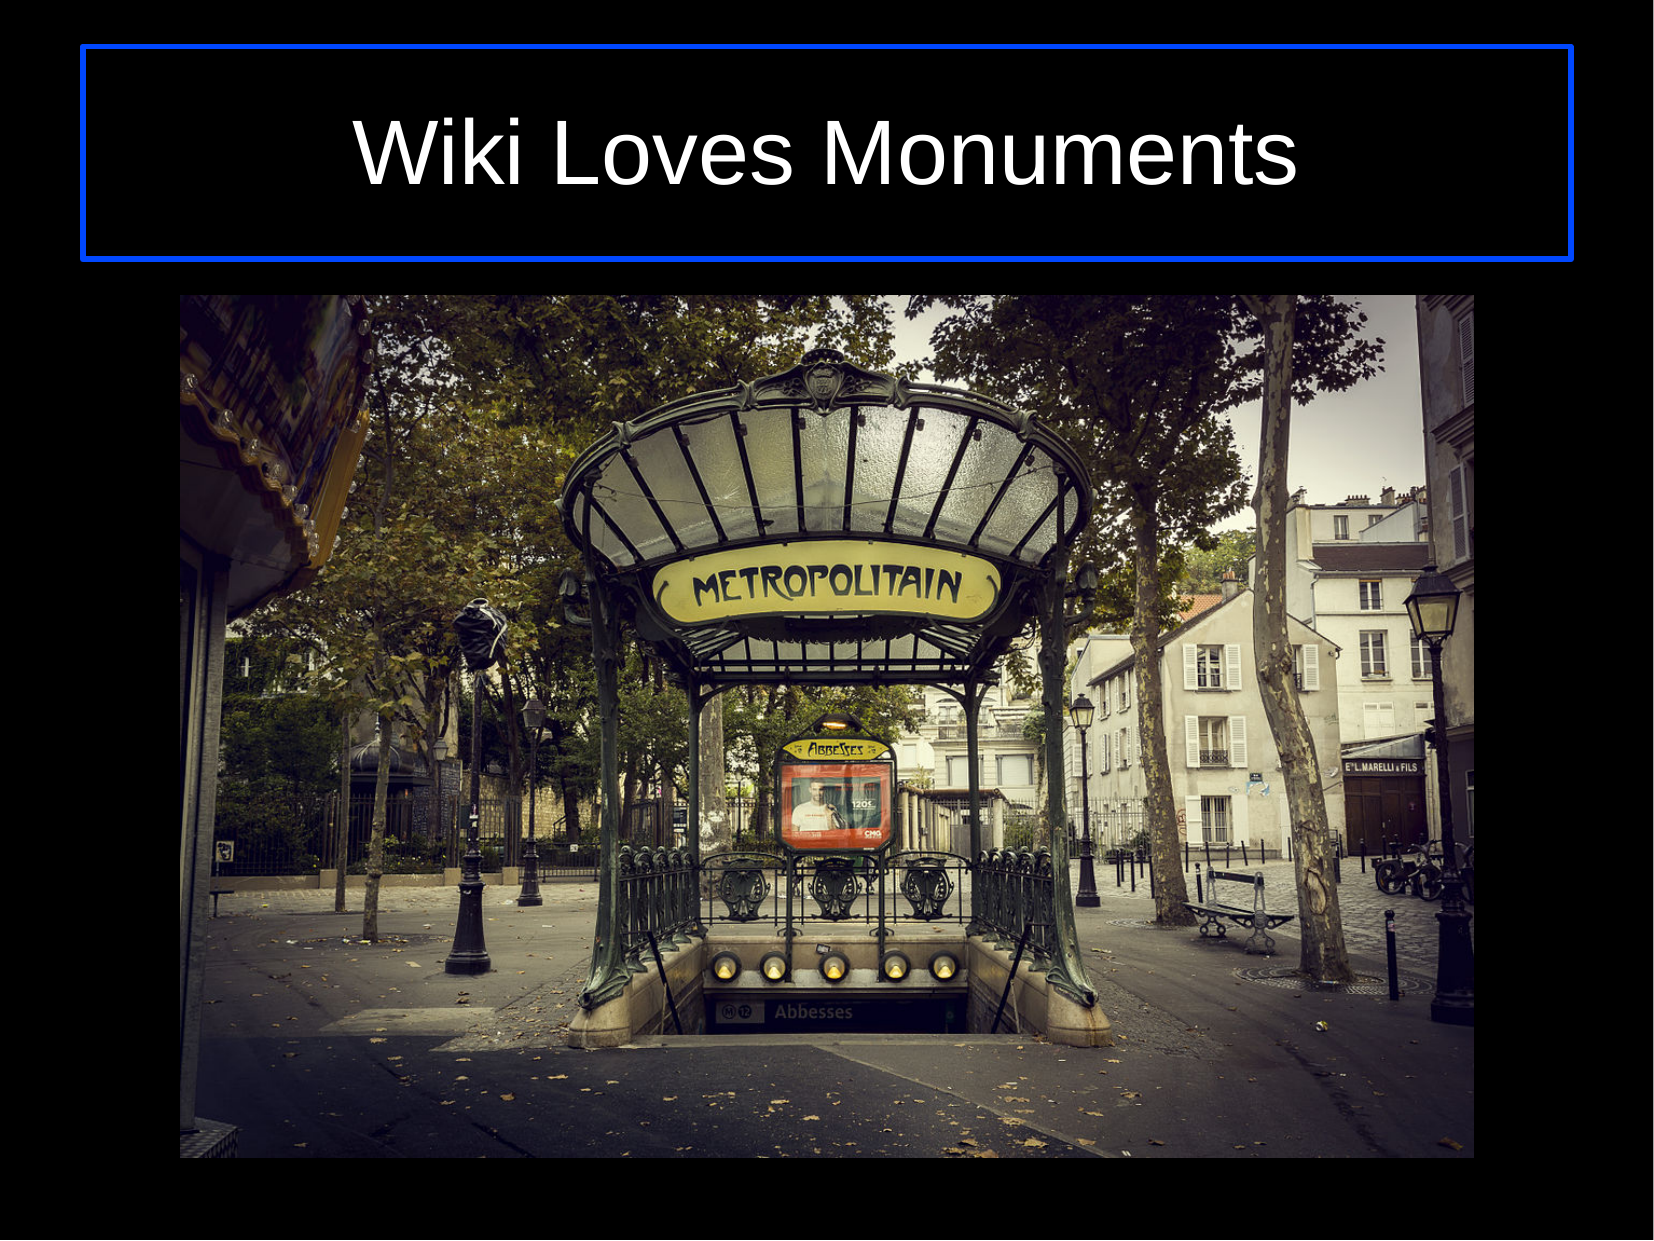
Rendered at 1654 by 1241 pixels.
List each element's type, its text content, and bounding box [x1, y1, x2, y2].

title Wiki Loves Monuments [82, 46, 1571, 260]
picture [180, 295, 1474, 1158]
